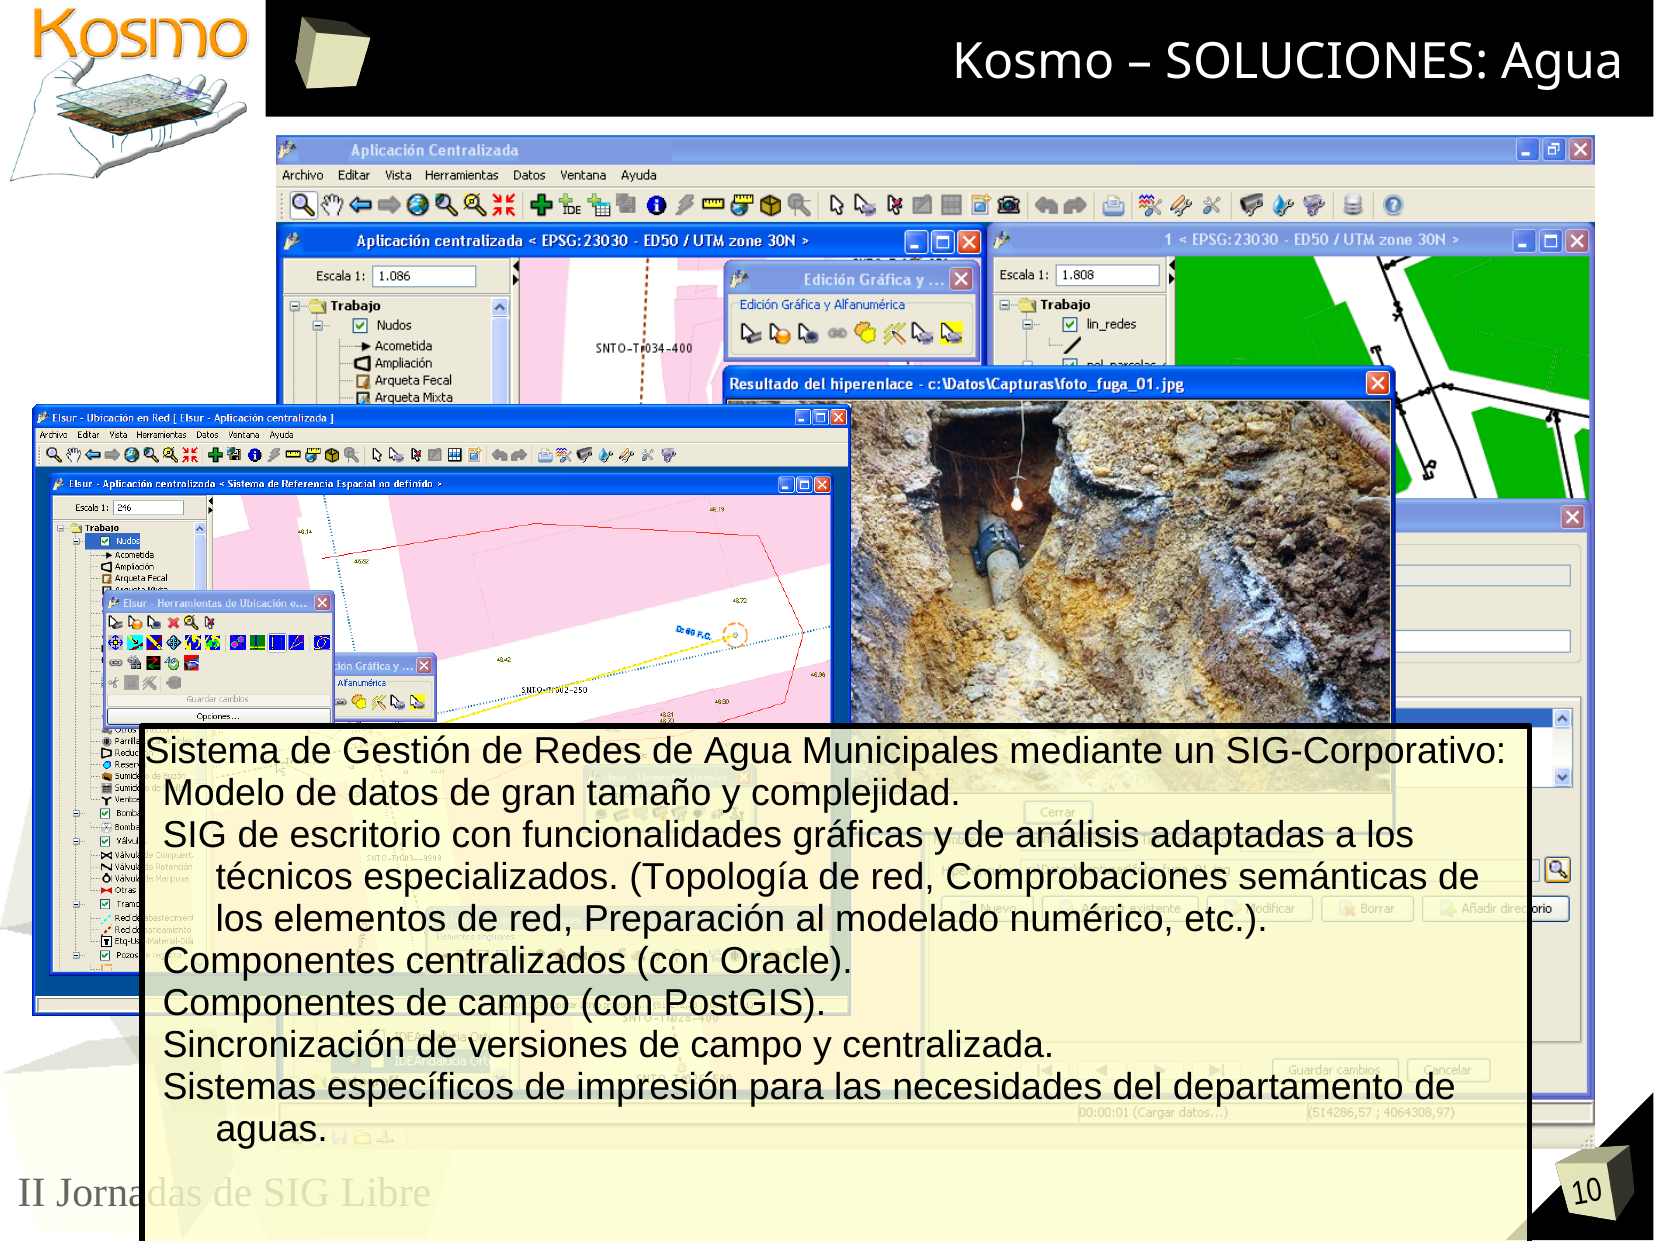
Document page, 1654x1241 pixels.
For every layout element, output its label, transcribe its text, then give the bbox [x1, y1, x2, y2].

picture [5, 5, 252, 184]
picture [0, 135, 1595, 1241]
list Sistema de Gestión de Redes de Agua Municipales mediante un SIG-Corporativo: Modelo de datos de gran tamaño y complejidad. SIG de escritorio con funcionalidades gráficas y de análisis adaptadas a los técnicos especializados. (Topología de red, Comprobaciones semánticas de los elementos de red, Preparación al modelado numérico, etc.). Componentes centralizados (con Oracle). Componentes de campo (con PostGIS). Sincronización de versiones de campo y centralizada. Sistemas específicos de impresión para las necesidades del departamento de aguas. [141, 726, 1530, 1241]
picture [133, 1196, 139, 1204]
title Kosmo – SOLUCIONES: Agua [413, 0, 1625, 119]
